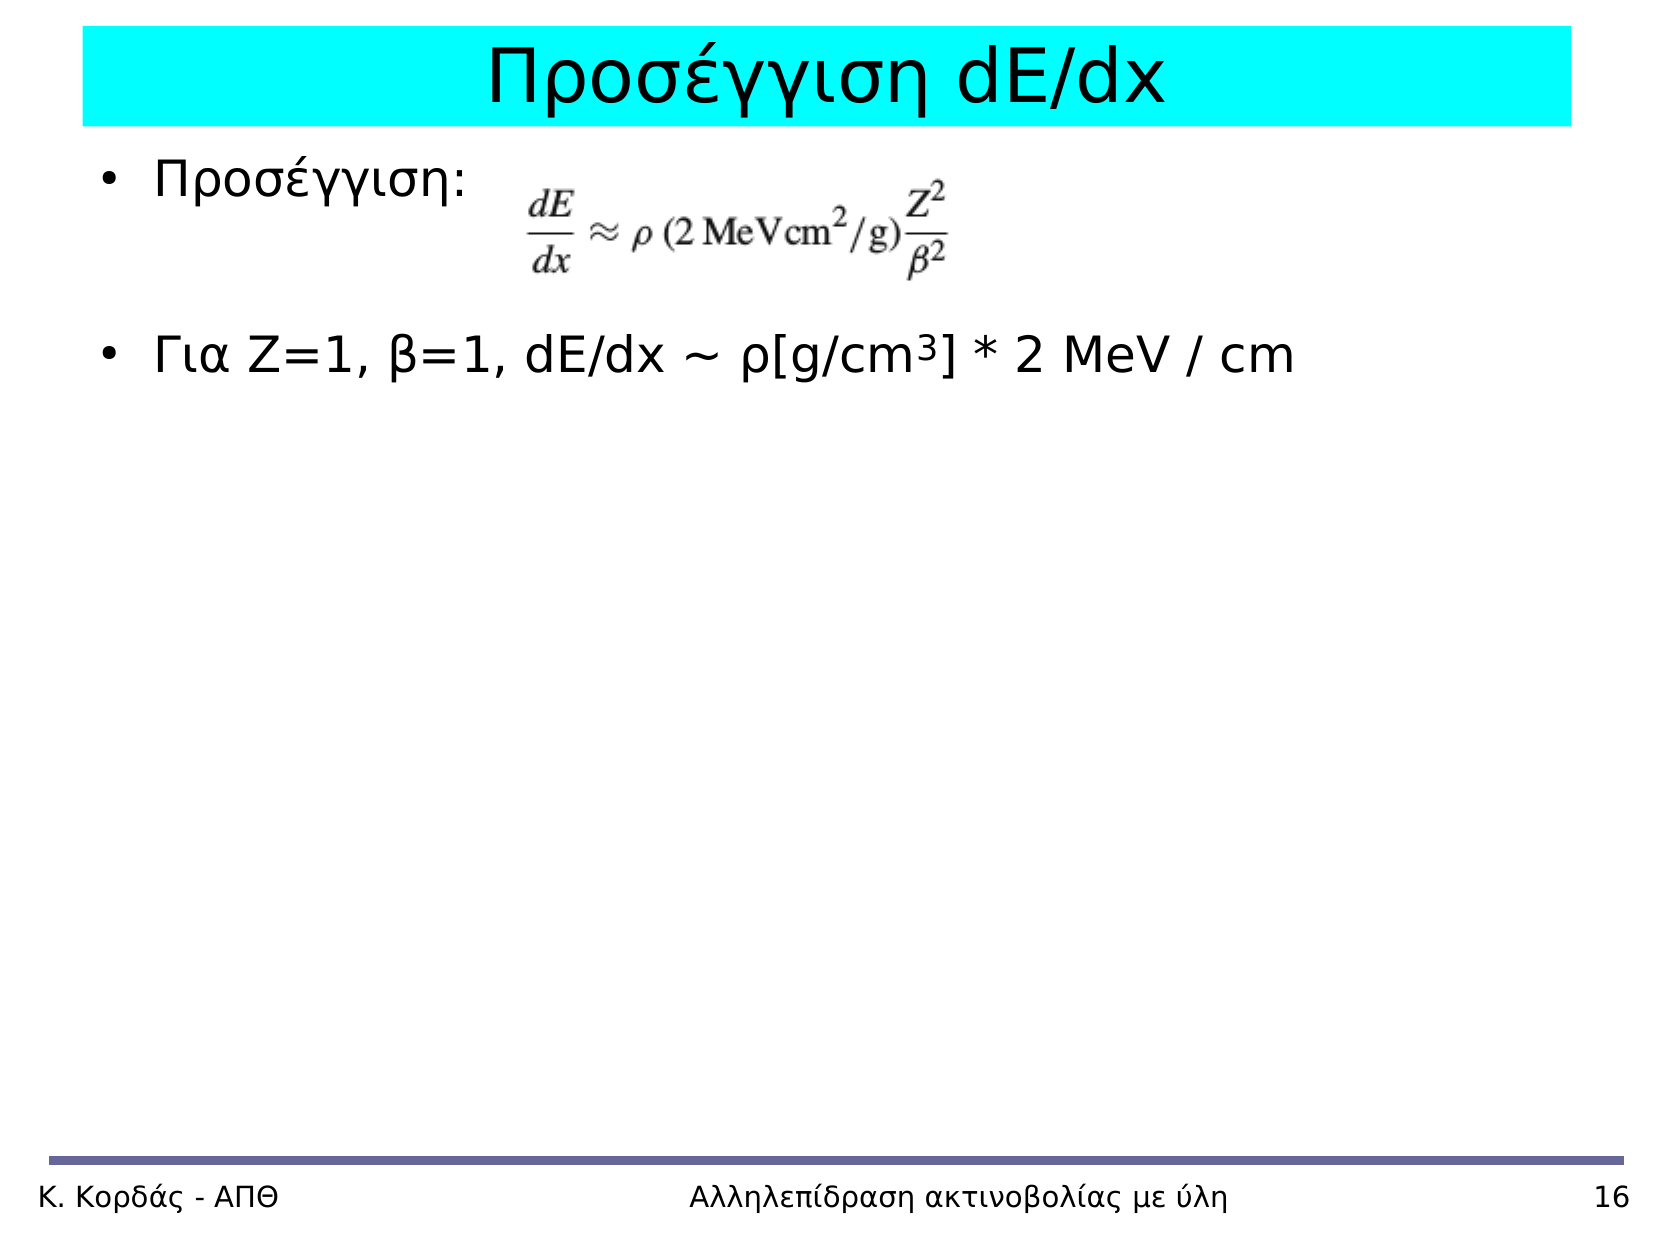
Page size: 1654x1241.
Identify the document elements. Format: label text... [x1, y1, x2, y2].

title Προσέγγιση dE/dx [82, 25, 1571, 127]
list Προσέγγιση: Για Ζ=1, β=1, dE/dx ~ ρ[g/cm3] * 2 MeV / cm [82, 150, 1571, 1127]
picture [487, 149, 1013, 325]
